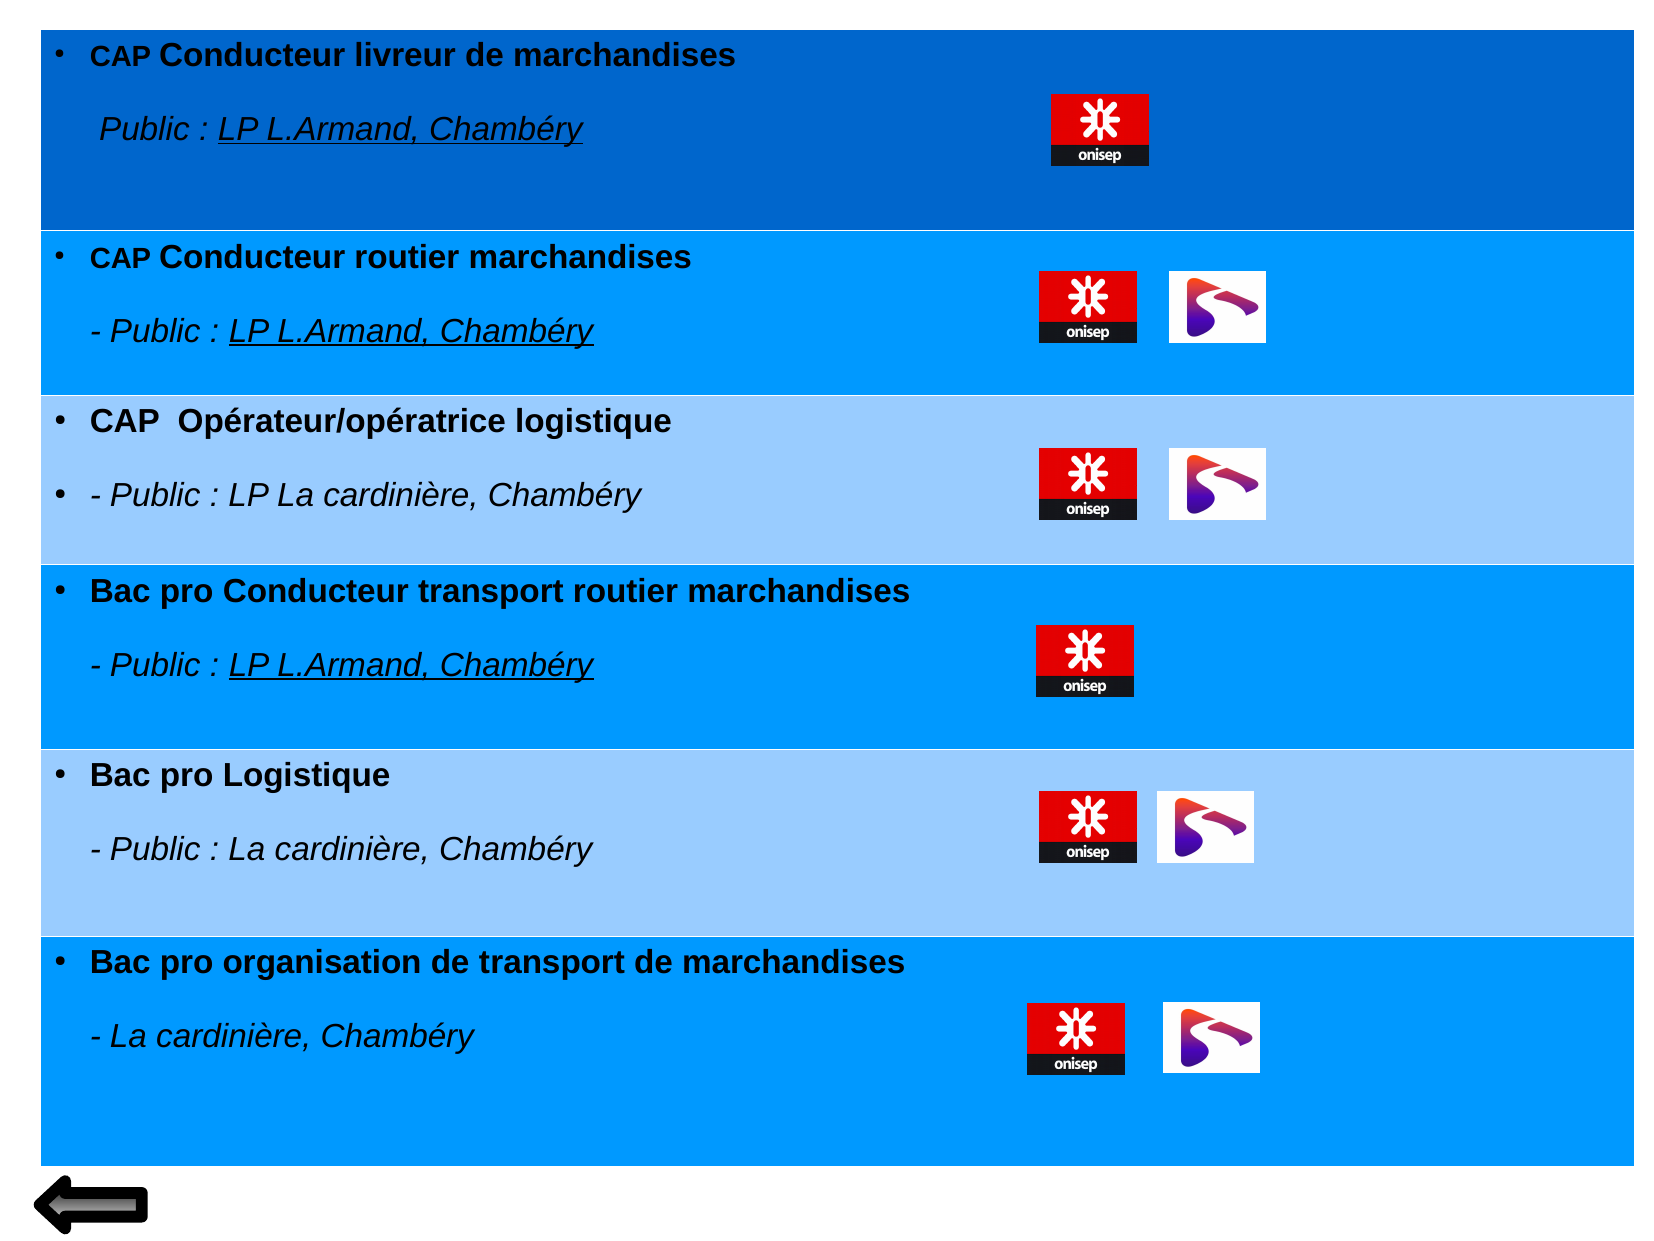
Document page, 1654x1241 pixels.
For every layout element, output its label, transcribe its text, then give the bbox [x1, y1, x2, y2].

picture [1051, 94, 1149, 166]
table_cell CAP Conducteur routier marchandises - Public : LP L.Armand, Chambéry [41, 231, 1634, 395]
picture [1163, 1002, 1260, 1073]
picture [1039, 271, 1137, 343]
picture [1157, 791, 1254, 863]
picture [1039, 448, 1137, 520]
picture [1027, 1003, 1125, 1075]
table_cell Bac pro Conducteur transport routier marchandises - Public : LP L.Armand, Chambéry [41, 565, 1634, 749]
picture [1039, 791, 1137, 863]
table_cell CAP Opérateur/opératrice logistique - Public : LP La cardinière, Chambéry [41, 396, 1634, 564]
picture [1036, 625, 1134, 697]
table_header CAP Conducteur livreur de marchandises Public : LP L.Armand, Chambéry [41, 30, 1634, 230]
picture [1169, 271, 1266, 343]
table_cell Bac pro Logistique - Public : La cardinière, Chambéry [41, 750, 1634, 936]
picture [1169, 448, 1266, 520]
table_cell Bac pro organisation de transport de marchandises - La cardinière, Chambéry [41, 937, 1634, 1166]
